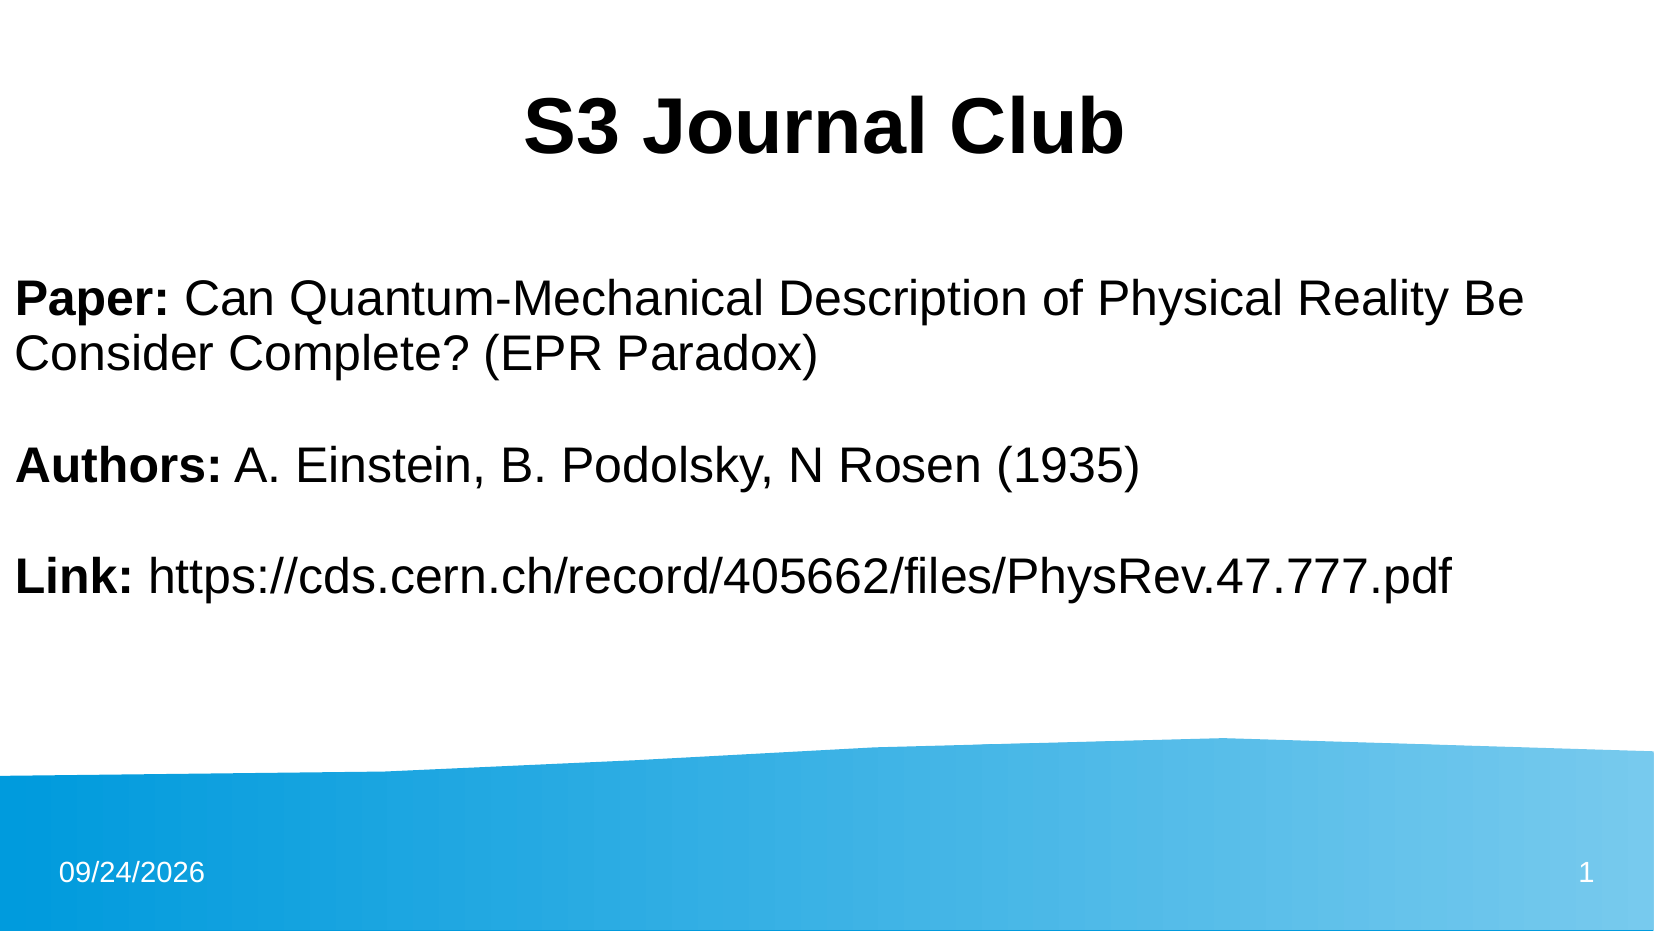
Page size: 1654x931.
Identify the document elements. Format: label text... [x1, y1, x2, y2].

title S3 Journal Club [0, 37, 1651, 215]
text_box Paper: Can Quantum-Mechanical Description of Physical Reality Be Consider Complete? (EPR Paradox) Authors: A. Einstein, B. Podolsky, N Rosen (1935) Link: https://cds.cern.ch/record/405662/files/PhysRev.47.777.pdf [0, 262, 1654, 638]
